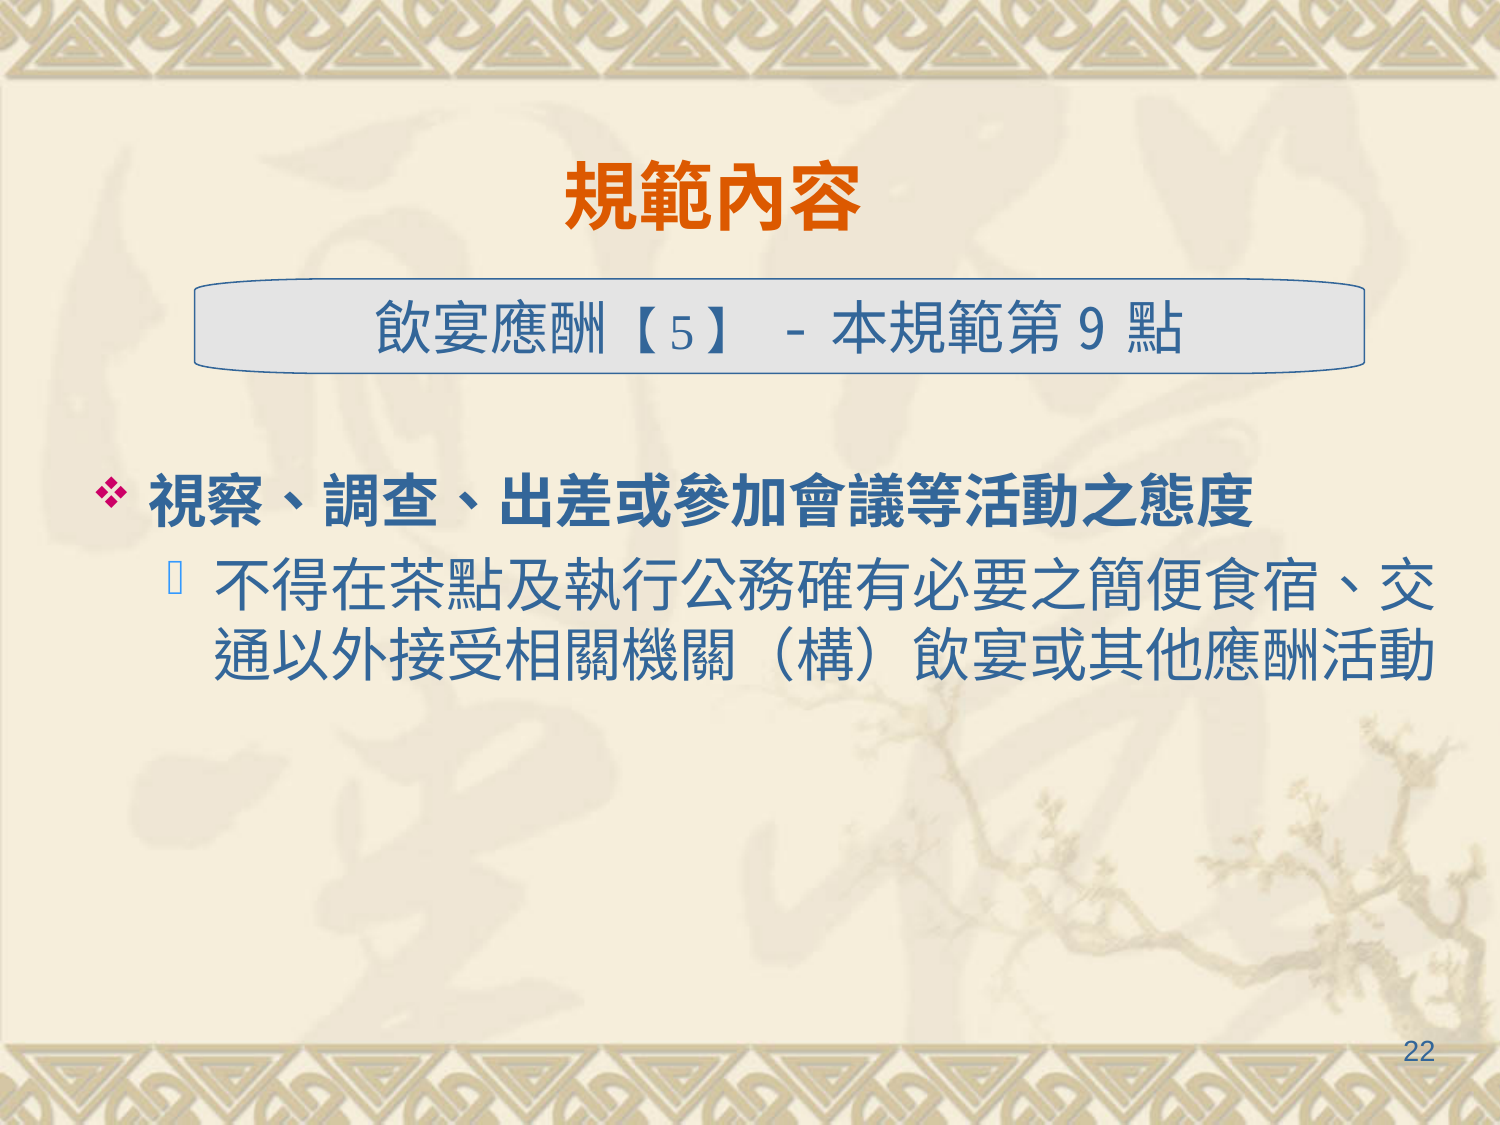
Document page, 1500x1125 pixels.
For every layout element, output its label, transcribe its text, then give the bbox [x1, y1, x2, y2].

list 視察、調查、出差或參加會議等活動之態度 不得在茶點及執行公務確有必要之簡便食宿、交通以外接受相關機關（構）飲宴或其他應酬活動 [76, 456, 1459, 1028]
picture [0, 0, 1500, 1125]
title 規範內容 [525, 137, 901, 252]
text_box <編號> [1074, 1028, 1451, 1103]
text_box 飲宴應酬【5】 -本規範第9點 [194, 278, 1365, 374]
